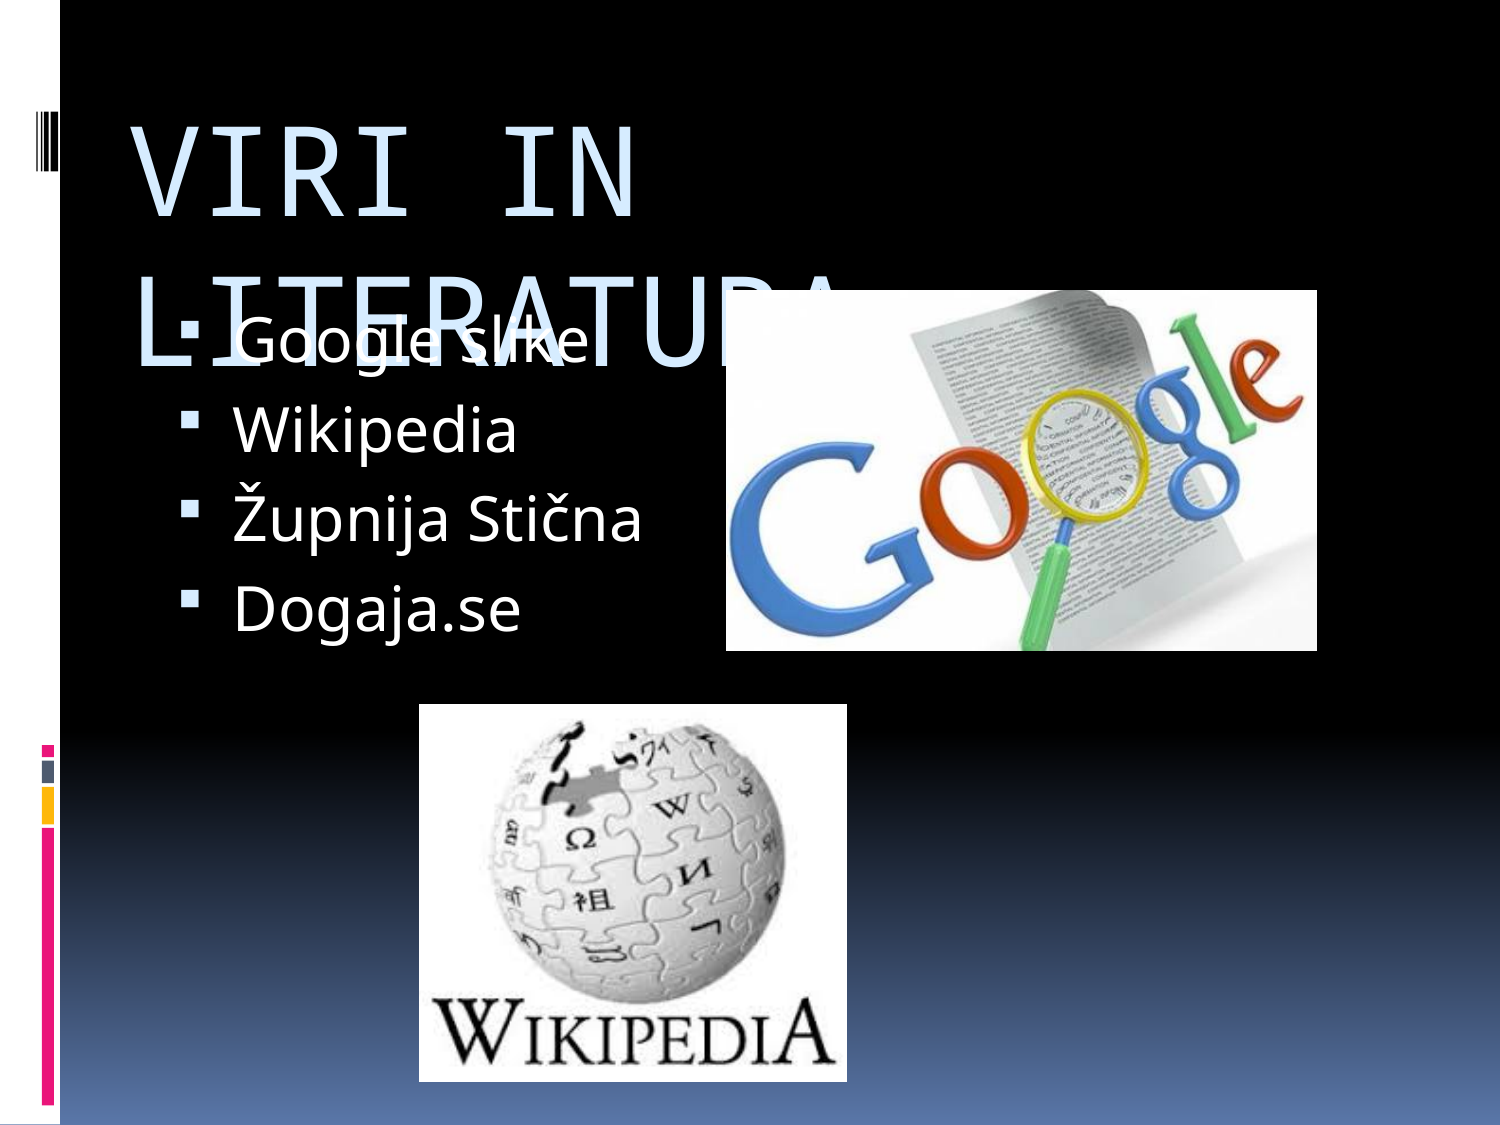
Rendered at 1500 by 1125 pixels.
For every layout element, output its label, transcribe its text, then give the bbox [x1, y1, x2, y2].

picture [419, 704, 847, 1082]
list Google slike Wikipedia Župnija Stična Dogaja.se [150, 292, 1425, 1043]
title VIRI IN LITERATURA: [112, 84, 1425, 235]
picture [726, 290, 1317, 651]
